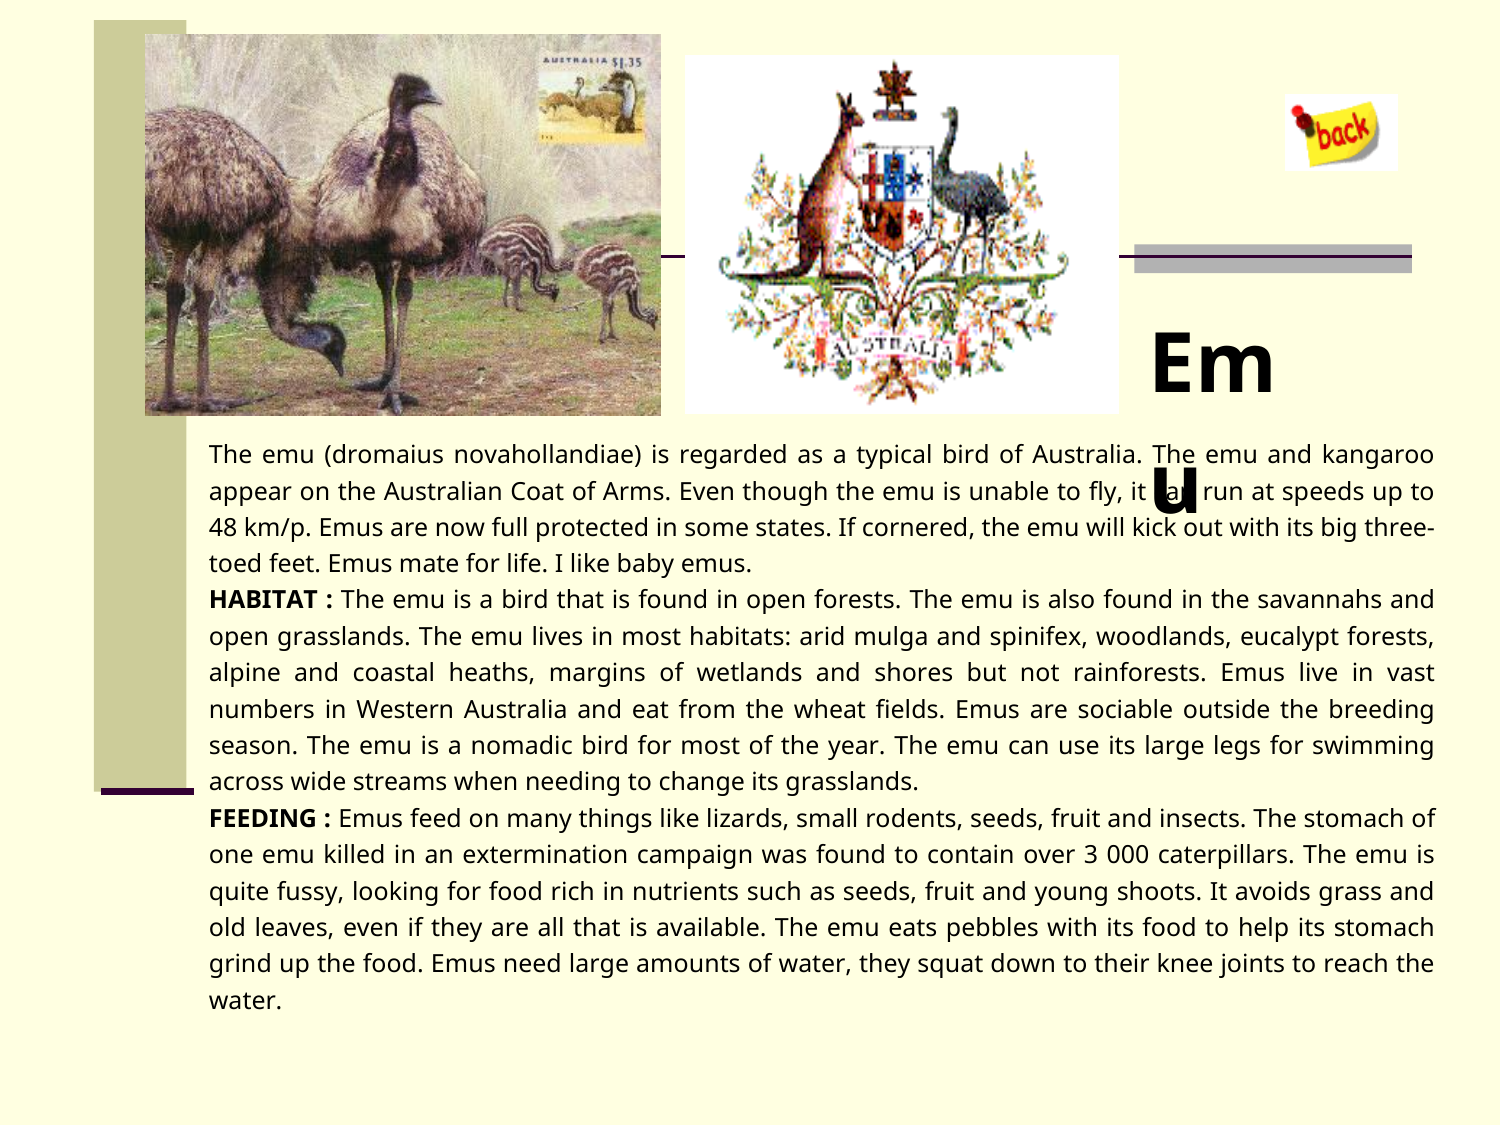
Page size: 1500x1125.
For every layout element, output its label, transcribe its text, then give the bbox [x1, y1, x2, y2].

picture [145, 34, 661, 416]
picture [685, 55, 1119, 414]
picture [1285, 94, 1398, 171]
text_box Emu [1148, 295, 1319, 413]
text_box The emu (dromaius novahollandiae) is regarded as a typical bird of Australia. The emu and kangaroo appear on the Australian Coat of Arms. Even though the emu is unable to fly, it can run at speeds up to 48 km/p. Emus are now full protected in some states. If cornered, the emu will kick out with its big three-toed feet. Emus mate for life. I like baby emus. HABITAT : The emu is a bird that is found in open forests. The emu is also found in the savannahs and open grasslands. The emu lives in most habitats: arid mulga and spinifex, woodlands, eucalypt forests, alpine and coastal heaths, margins of wetlands and shores but not rainforests. Emus live in vast numbers in Western Australia and eat from the wheat fields. Emus are sociable outside the breeding season. The emu is a nomadic bird for most of the year. The emu can use its large legs for swimming across wide streams when needing to change its grasslands. FEEDING : Emus feed on many things like lizards, small rodents, seeds, fruit and insects. The stomach of one emu killed in an extermination campaign was found to contain over 3 000 caterpillars. The emu is quite fussy, looking for food rich in nutrients such as seeds, fruit and young shoots. It avoids grass and old leaves, even if they are all that is available. The emu eats pebbles with its food to help its stomach grind up the food. Emus need large amounts of water, they squat down to their knee joints to reach the water. [209, 434, 1438, 1088]
